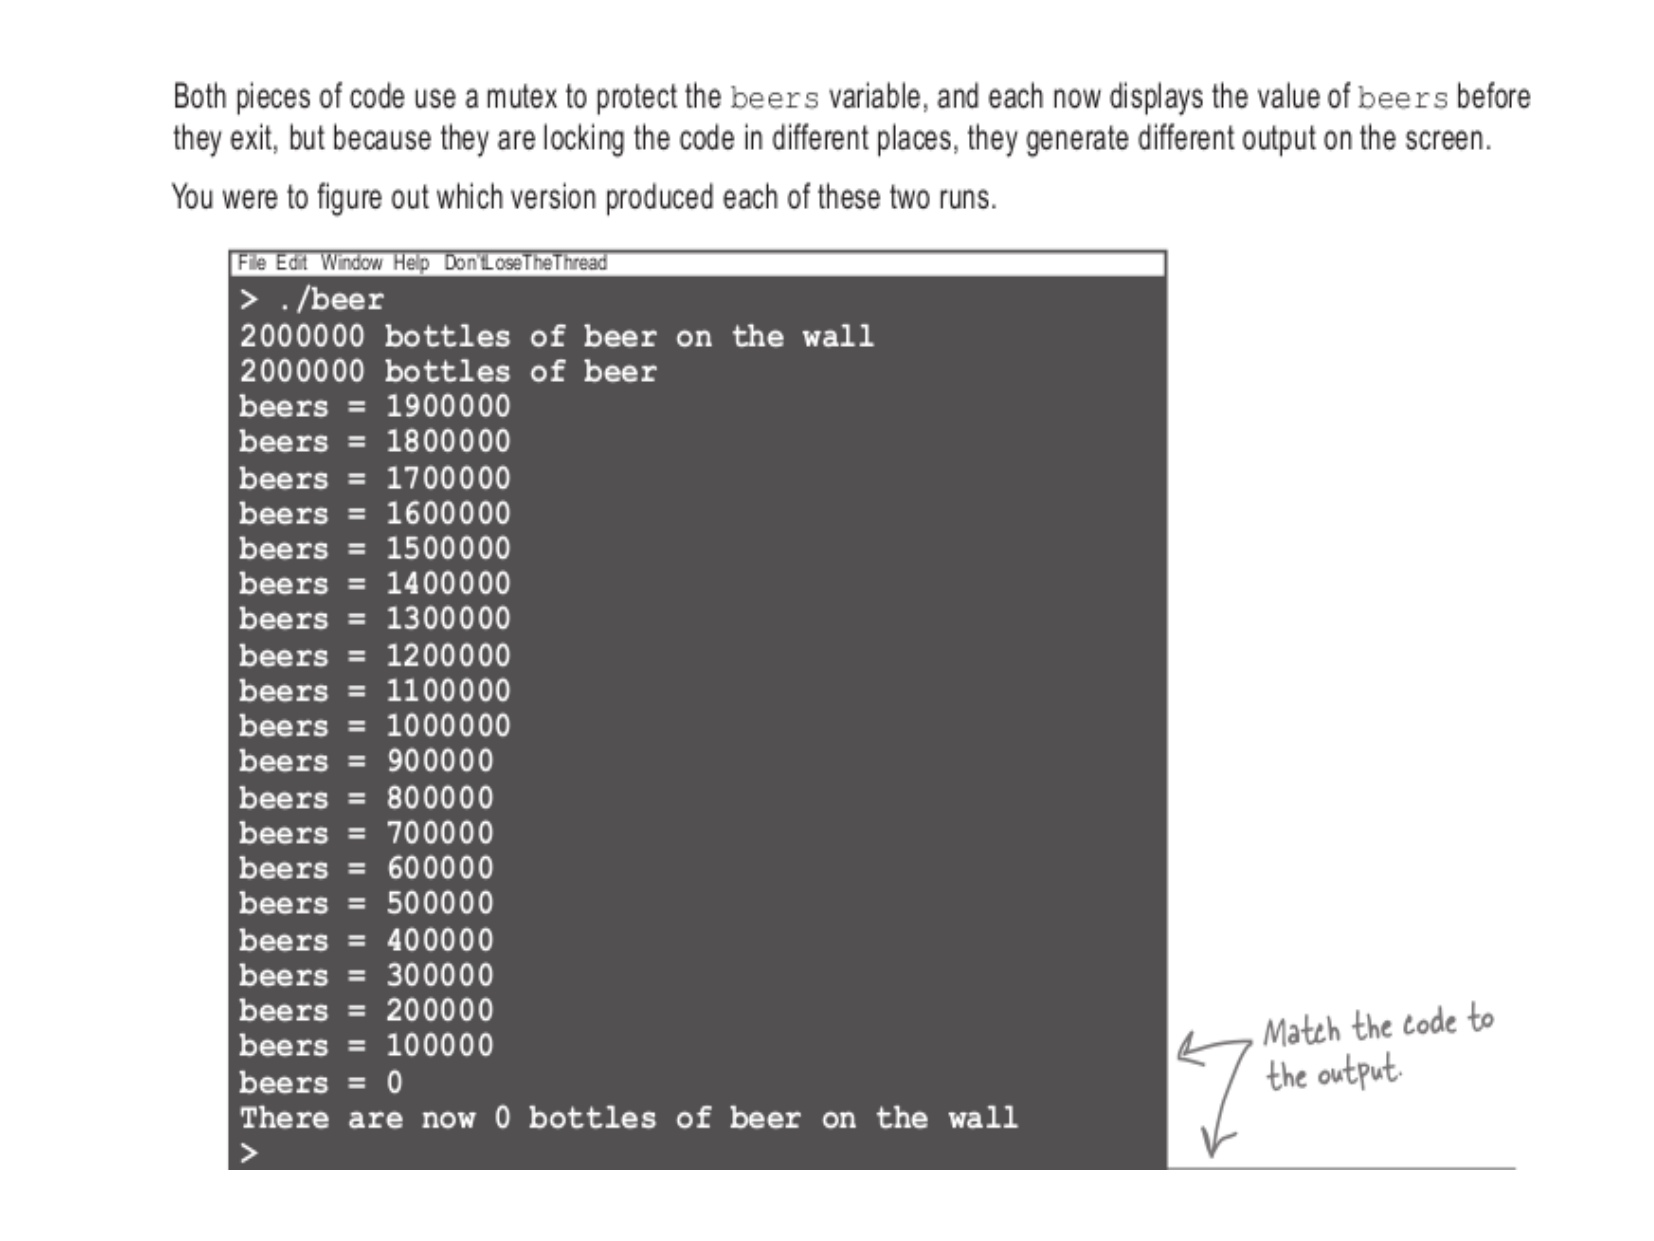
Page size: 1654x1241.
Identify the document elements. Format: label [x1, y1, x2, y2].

picture [153, 58, 1548, 1170]
